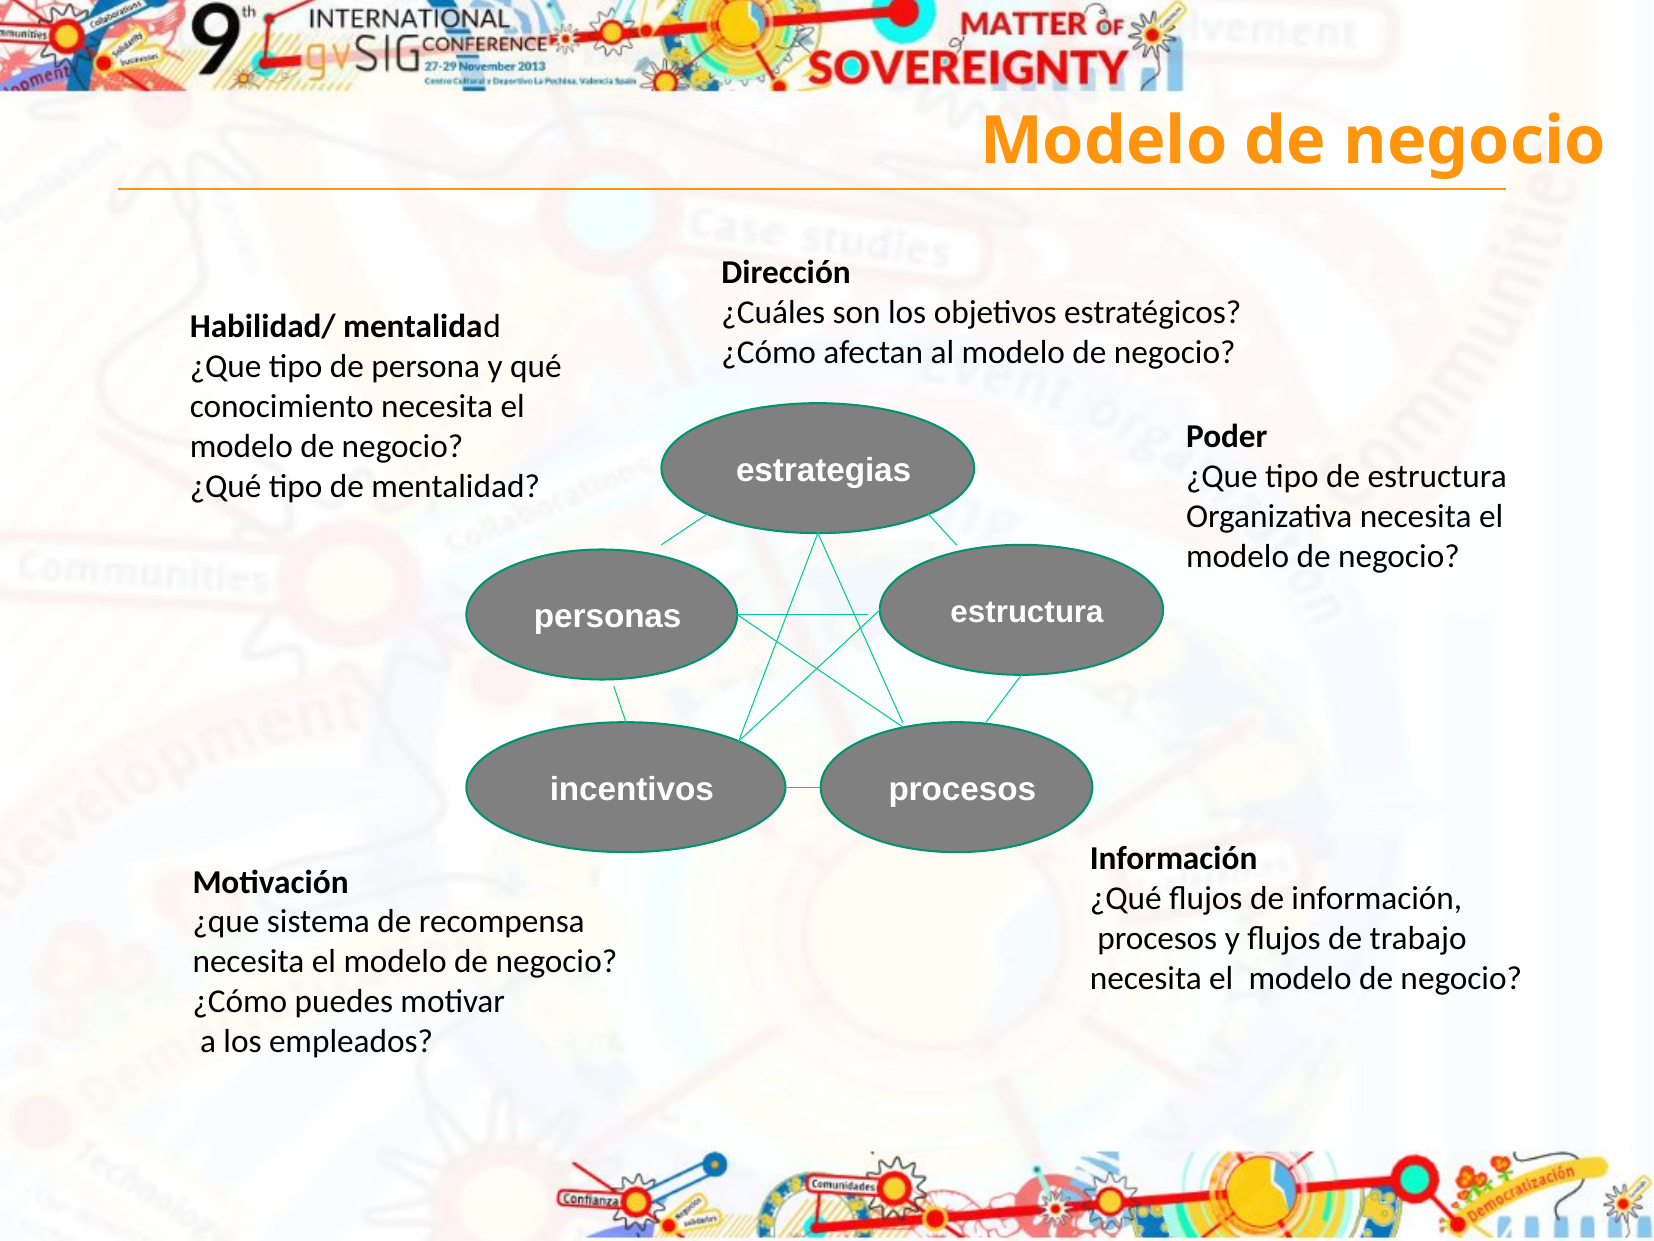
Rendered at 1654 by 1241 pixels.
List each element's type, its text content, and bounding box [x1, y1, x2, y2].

text_box Habilidad/ mentalidad ¿Que tipo de persona y qué conocimiento necesita el modelo de negocio? ¿Qué tipo de mentalidad? [175, 296, 585, 512]
text_box Información ¿Qué flujos de información, procesos y flujos de trabajo necesita el modelo de negocio? [1075, 828, 1538, 1004]
text_box estructura [879, 544, 1164, 675]
text_box [844, 636, 851, 644]
text_box Dirección ¿Cuáles son los objetivos estratégicos? ¿Cómo afectan al modelo de negocio? [706, 242, 1258, 378]
text_box estrategias [661, 403, 975, 534]
text_box [944, 532, 951, 538]
picture [0, 0, 1654, 1241]
text_box Motivación ¿que sistema de recompensa necesita el modelo de negocio? ¿Cómo puedes motivar a los empleados? [177, 852, 633, 1068]
text_box personas [466, 549, 738, 680]
text_box [744, 729, 751, 737]
text_box [829, 649, 837, 658]
text_box [817, 662, 823, 669]
text_box [801, 676, 808, 684]
text_box [872, 610, 878, 618]
text_box [933, 520, 940, 526]
text_box procesos [820, 722, 1093, 853]
text_box Poder ¿Que tipo de estructura Organizativa necesita el modelo de negocio? [1171, 407, 1530, 583]
text_box [787, 689, 794, 697]
text_box [773, 702, 780, 710]
text_box [758, 715, 766, 724]
text_box incentivos [466, 722, 786, 853]
title Modelo de negocio [118, 88, 1607, 187]
